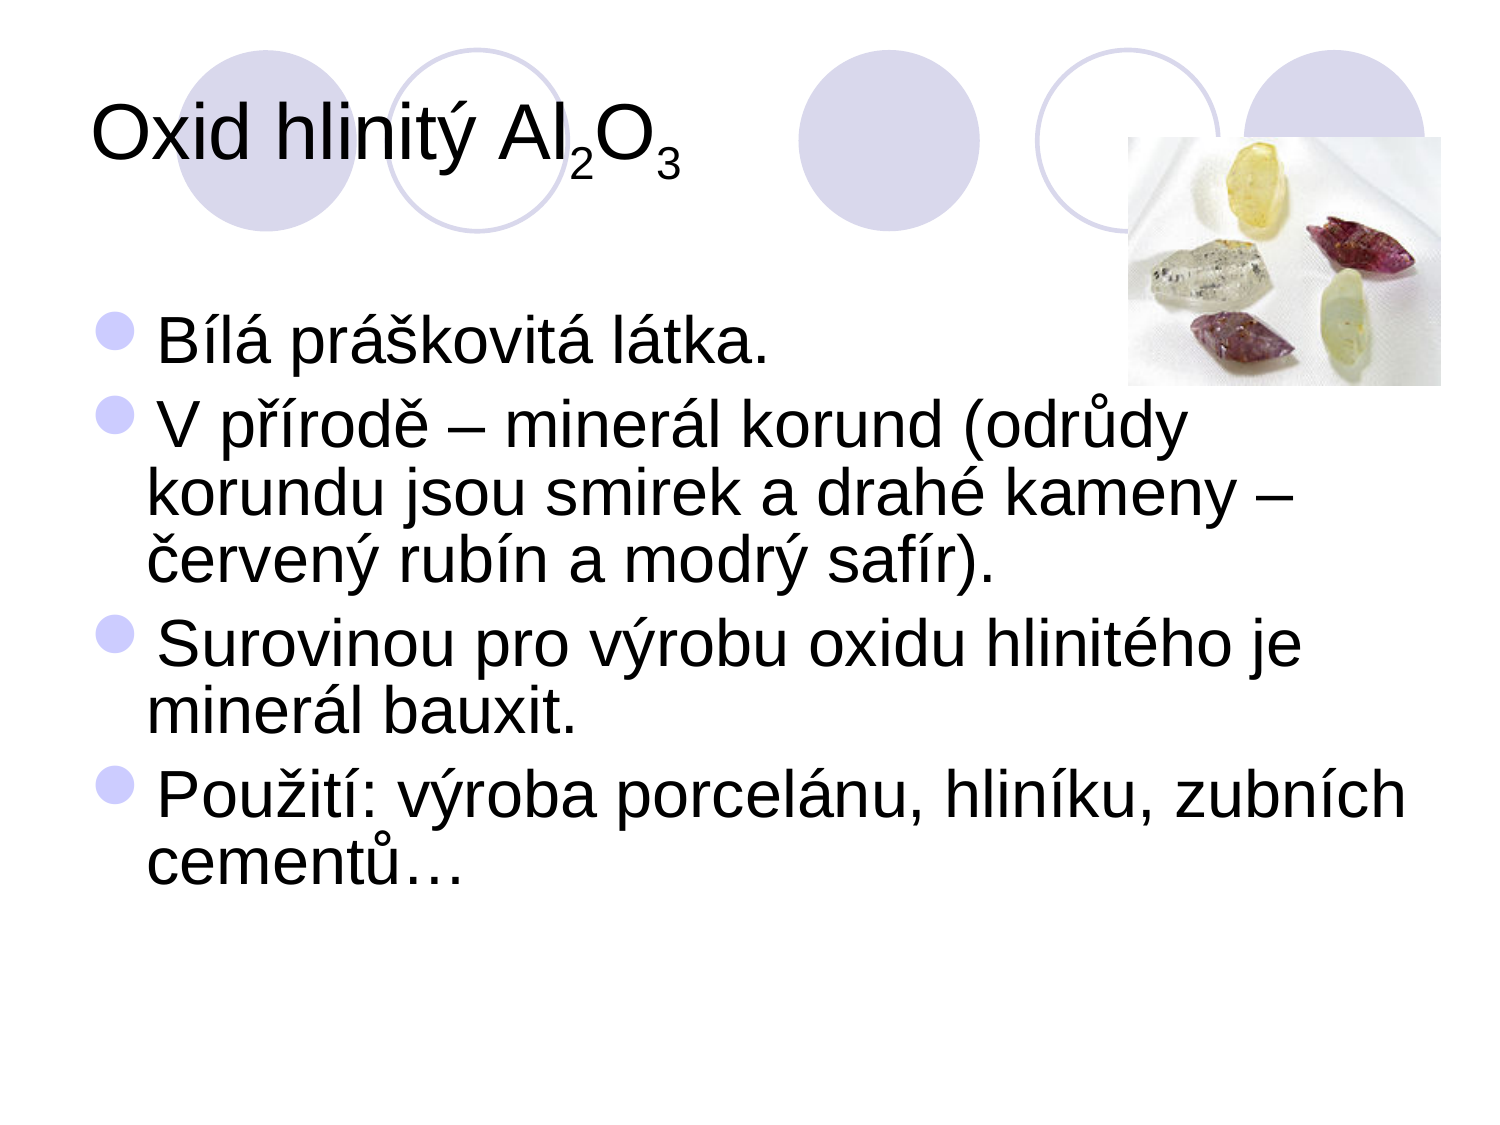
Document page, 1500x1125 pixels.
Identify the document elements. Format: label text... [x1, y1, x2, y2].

picture [1128, 137, 1441, 386]
title Oxid hlinitý Al2O3 [75, 45, 1426, 233]
list Bílá práškovitá látka. V přírodě – minerál korund (odrůdy korundu jsou smirek a drahé kameny – červený rubín a modrý safír). Surovinou pro výrobu oxidu hlinitého je minerál bauxit. Použití: výroba porcelánu, hliníku, zubních cementů… [75, 302, 1426, 1071]
